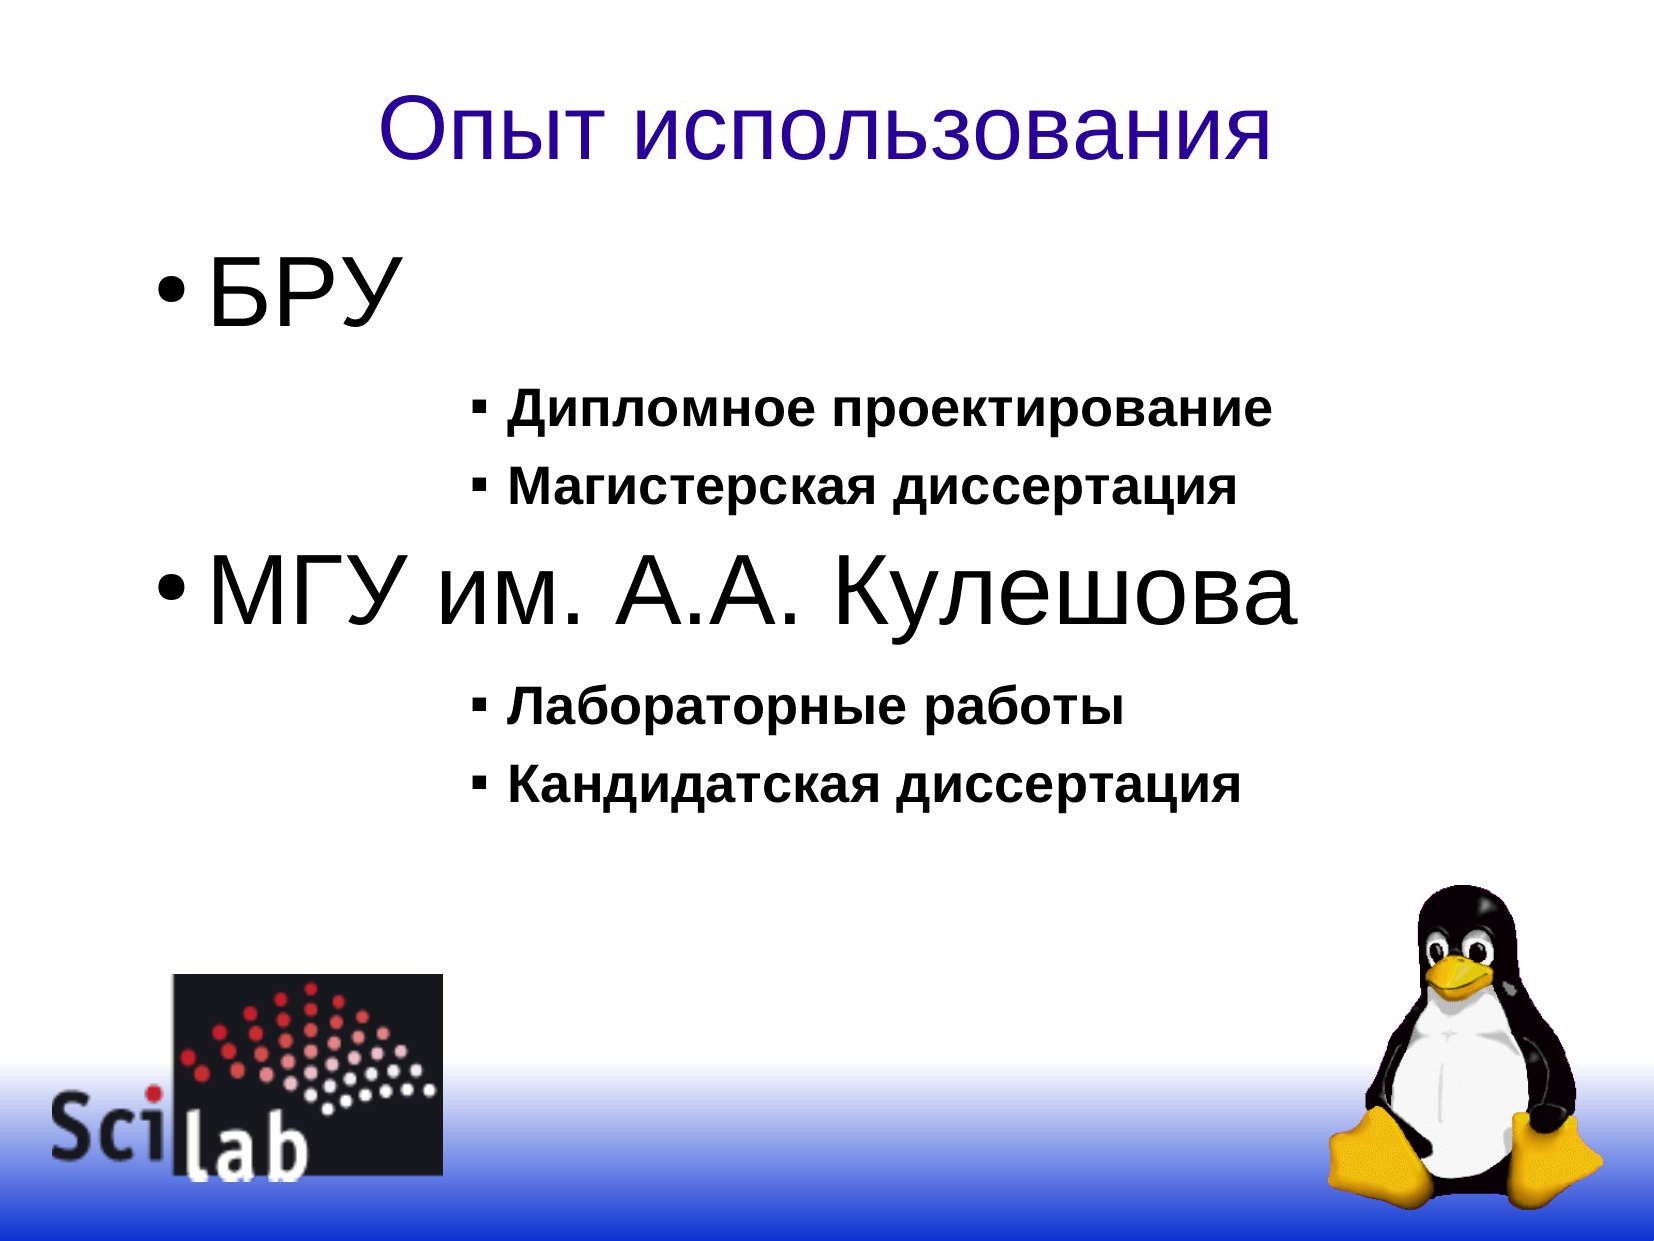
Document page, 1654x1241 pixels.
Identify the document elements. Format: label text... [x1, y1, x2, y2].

title Опыт использования [82, 49, 1571, 207]
picture [52, 974, 443, 1182]
text_box [0, 1062, 1654, 1241]
picture [1328, 885, 1603, 1211]
list БРУ Дипломное проектирование Магистерская диссертация МГУ им. А.А. Кулешова Лабораторные работы Кандидатская диссертация [118, 236, 1571, 1062]
